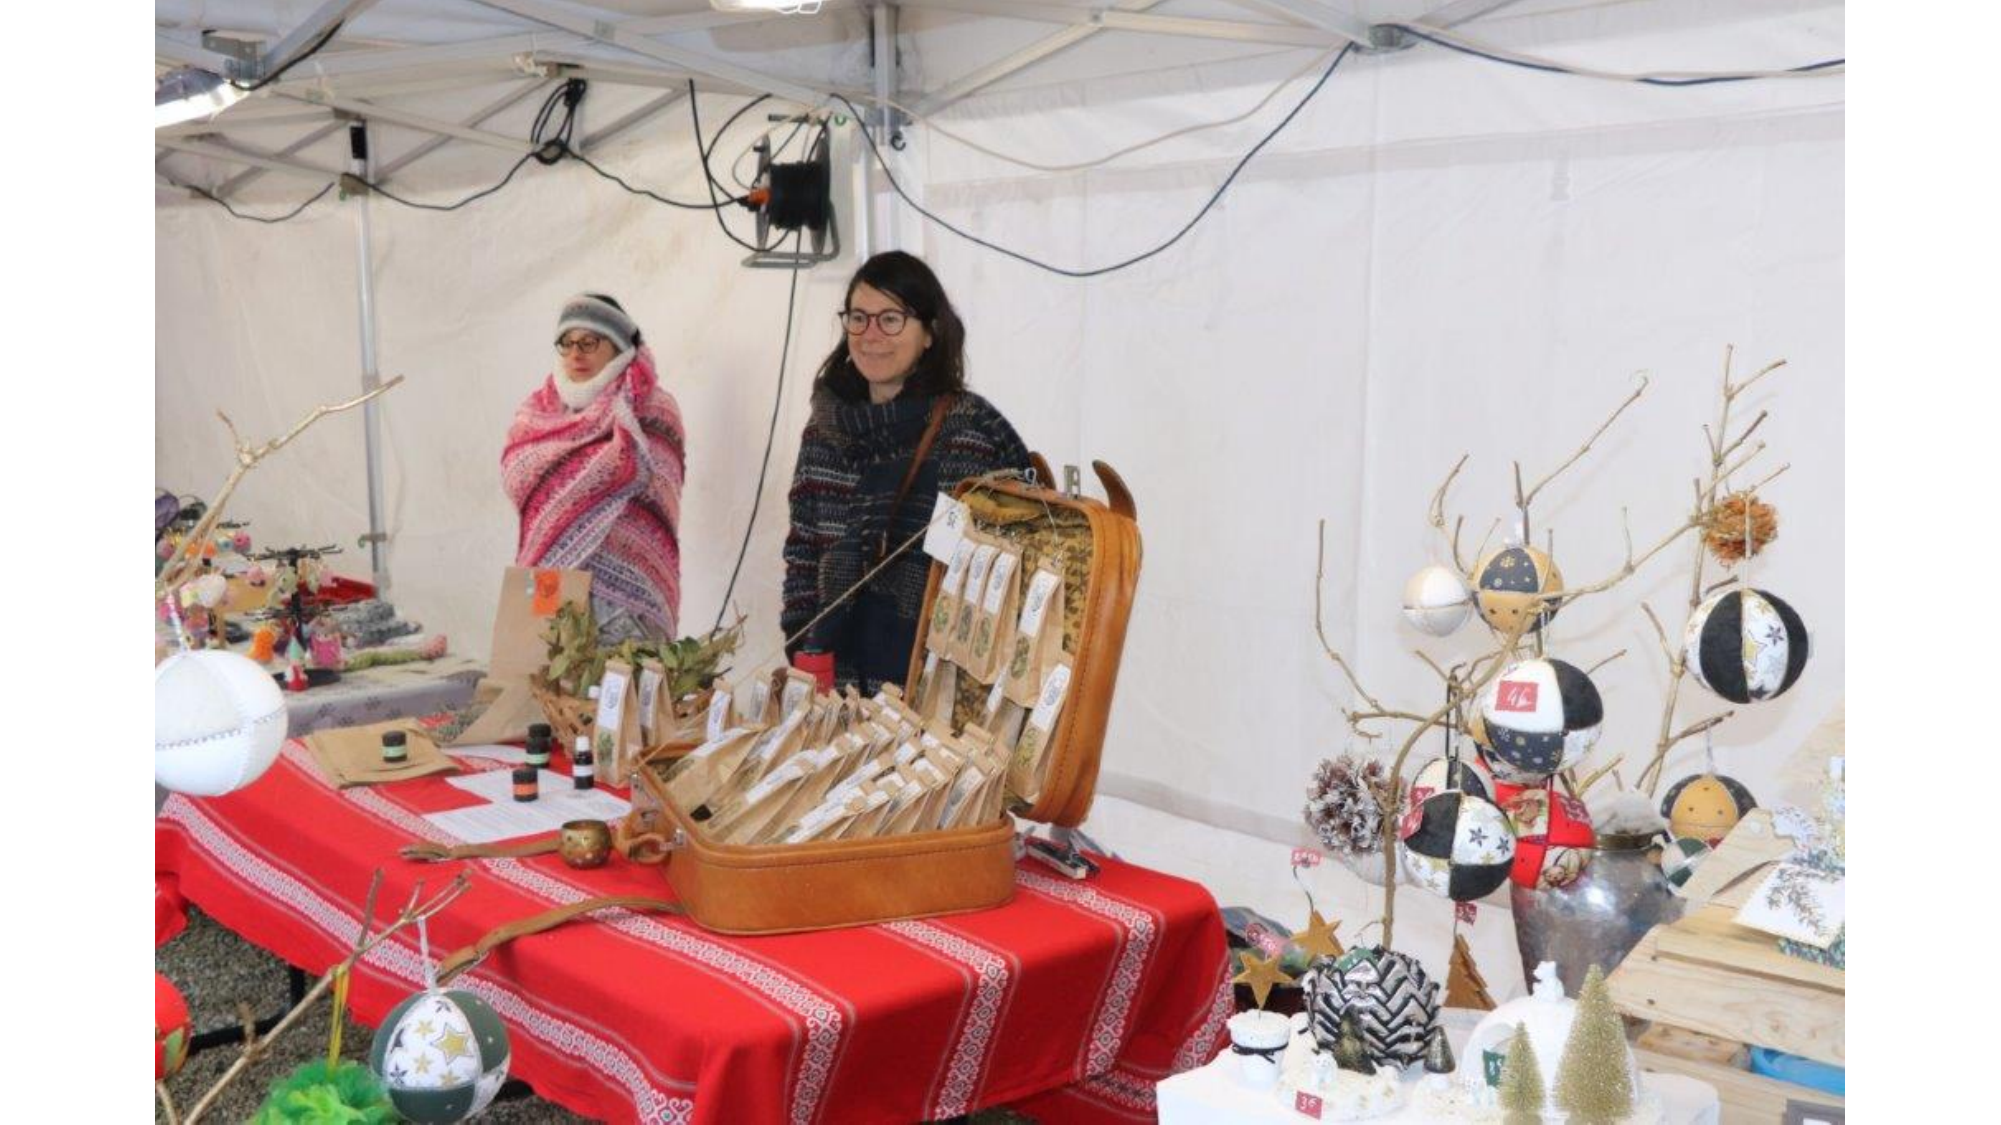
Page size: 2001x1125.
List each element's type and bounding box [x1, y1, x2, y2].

picture [155, 0, 1845, 1125]
